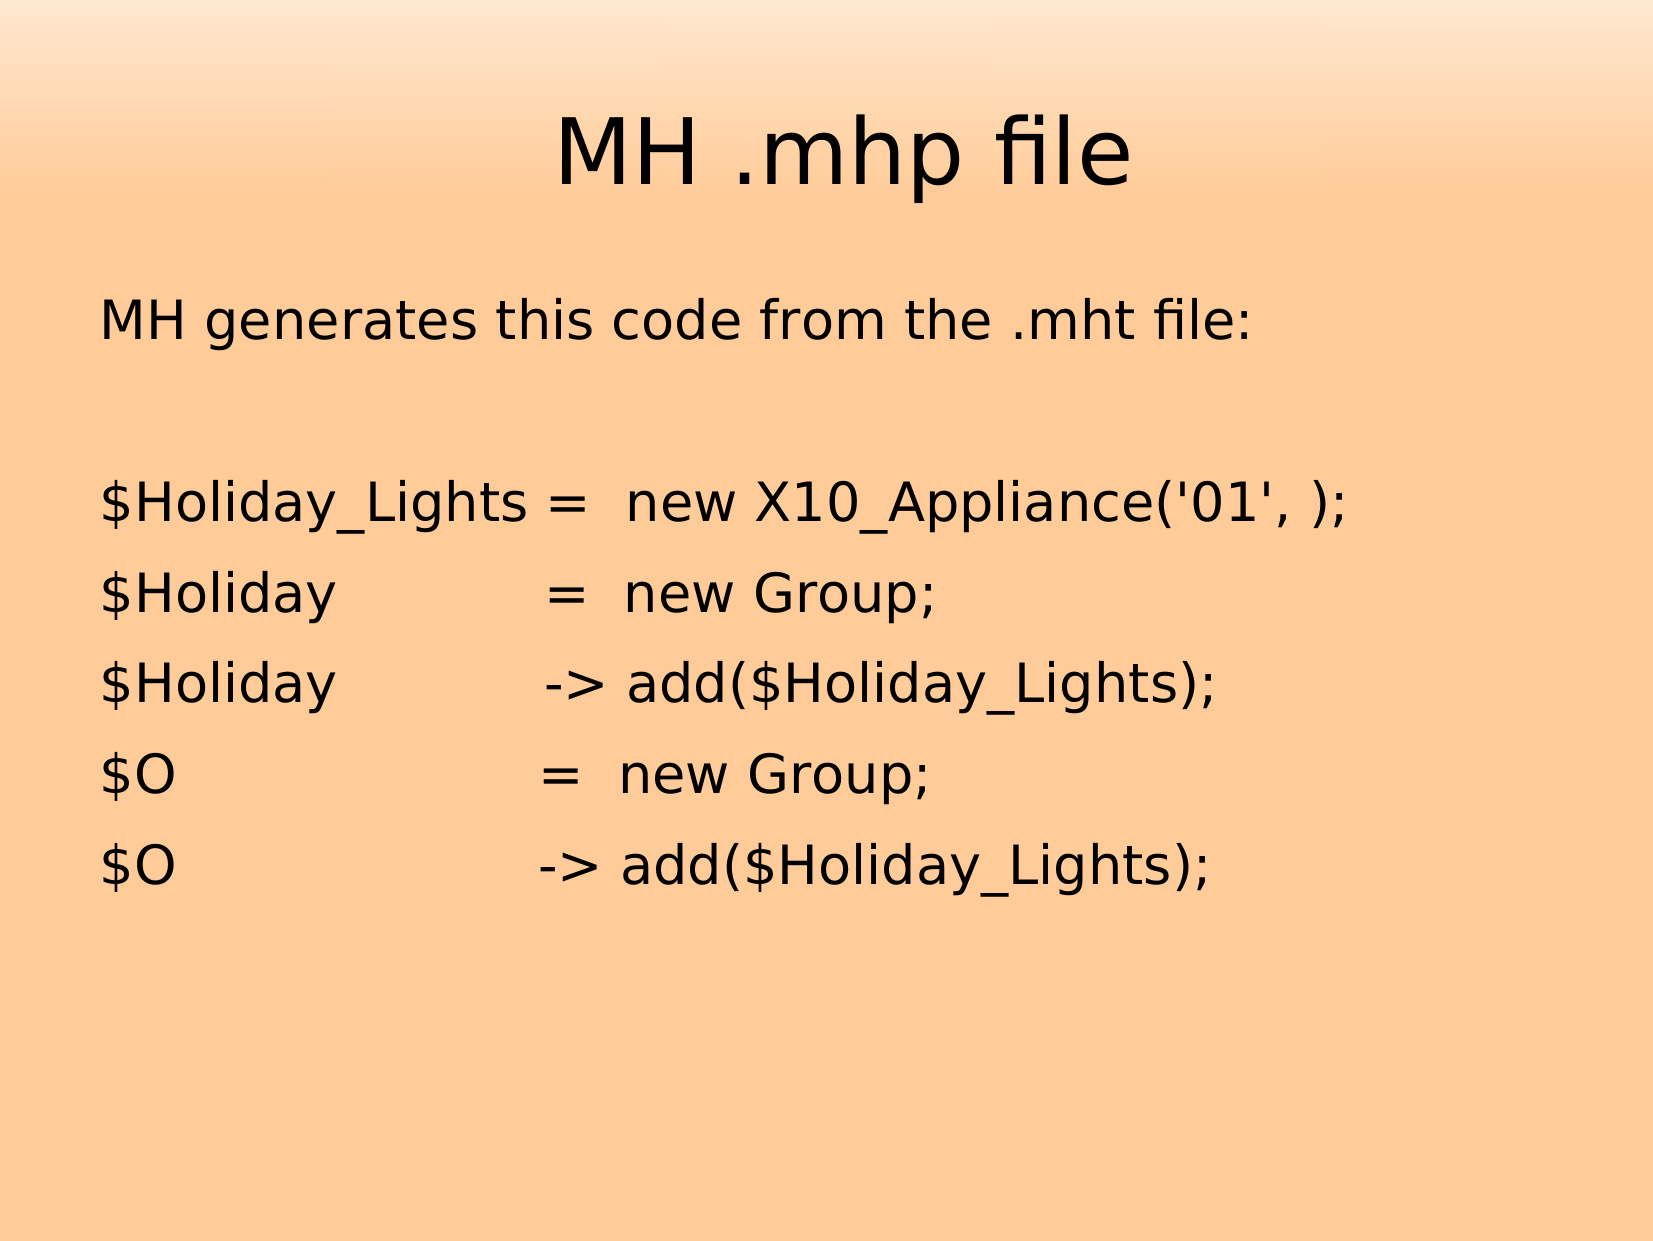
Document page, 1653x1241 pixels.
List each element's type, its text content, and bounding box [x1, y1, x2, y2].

list MH generates this code from the .mht file: $Holiday_Lights = new X10_Appliance('01', ); $Holiday = new Group; $Holiday -> add($Holiday_Lights); $O = new Group; $O -> add($Holiday_Lights); [82, 290, 1571, 1096]
title MH .mhp file [82, 56, 1571, 250]
picture [0, 0, 1653, 188]
